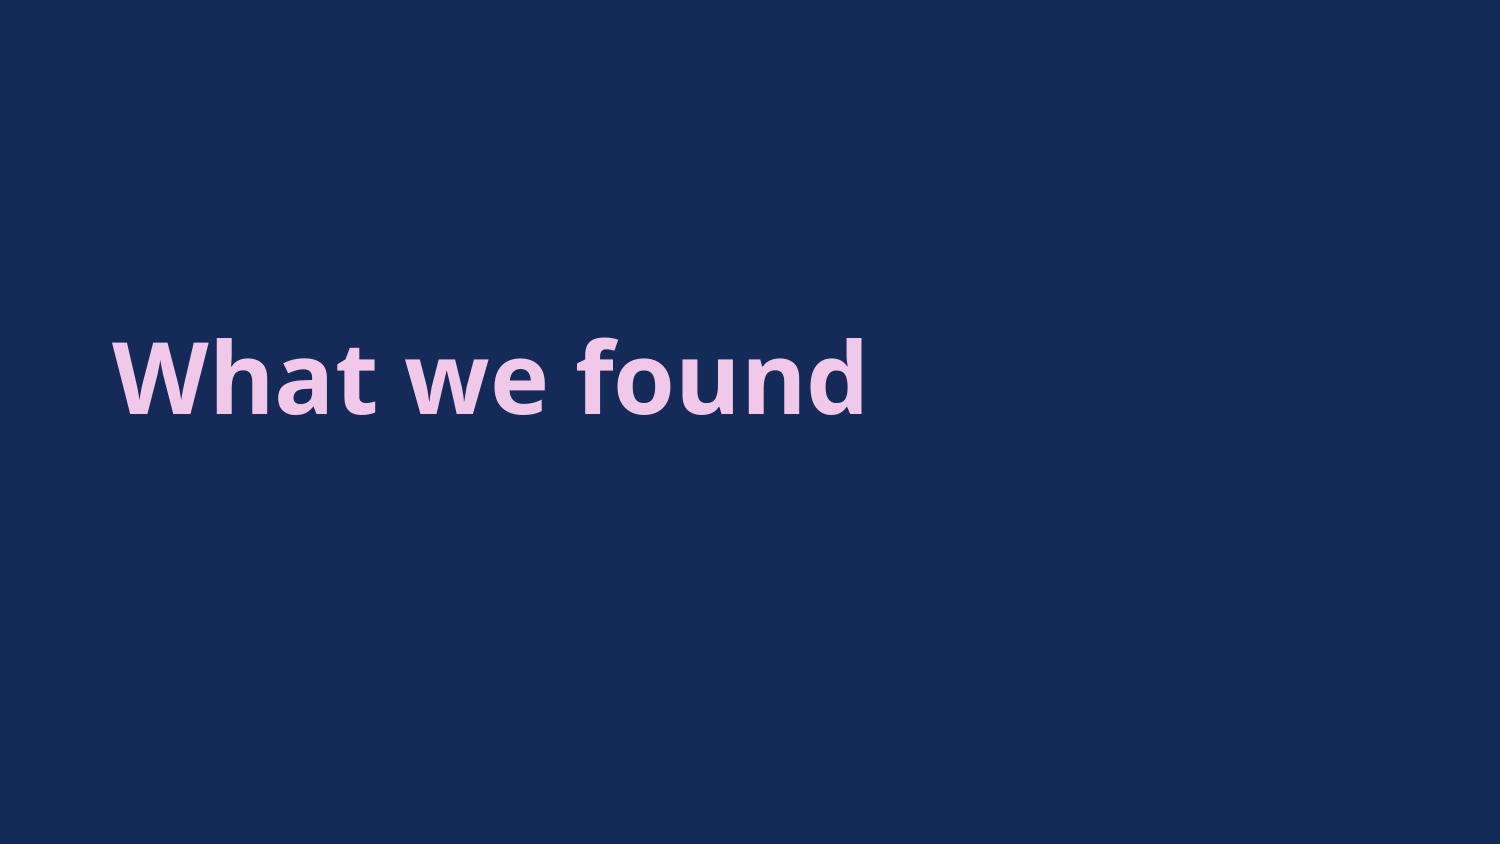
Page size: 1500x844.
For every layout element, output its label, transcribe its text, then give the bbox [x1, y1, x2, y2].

title What we found [112, 216, 1376, 534]
